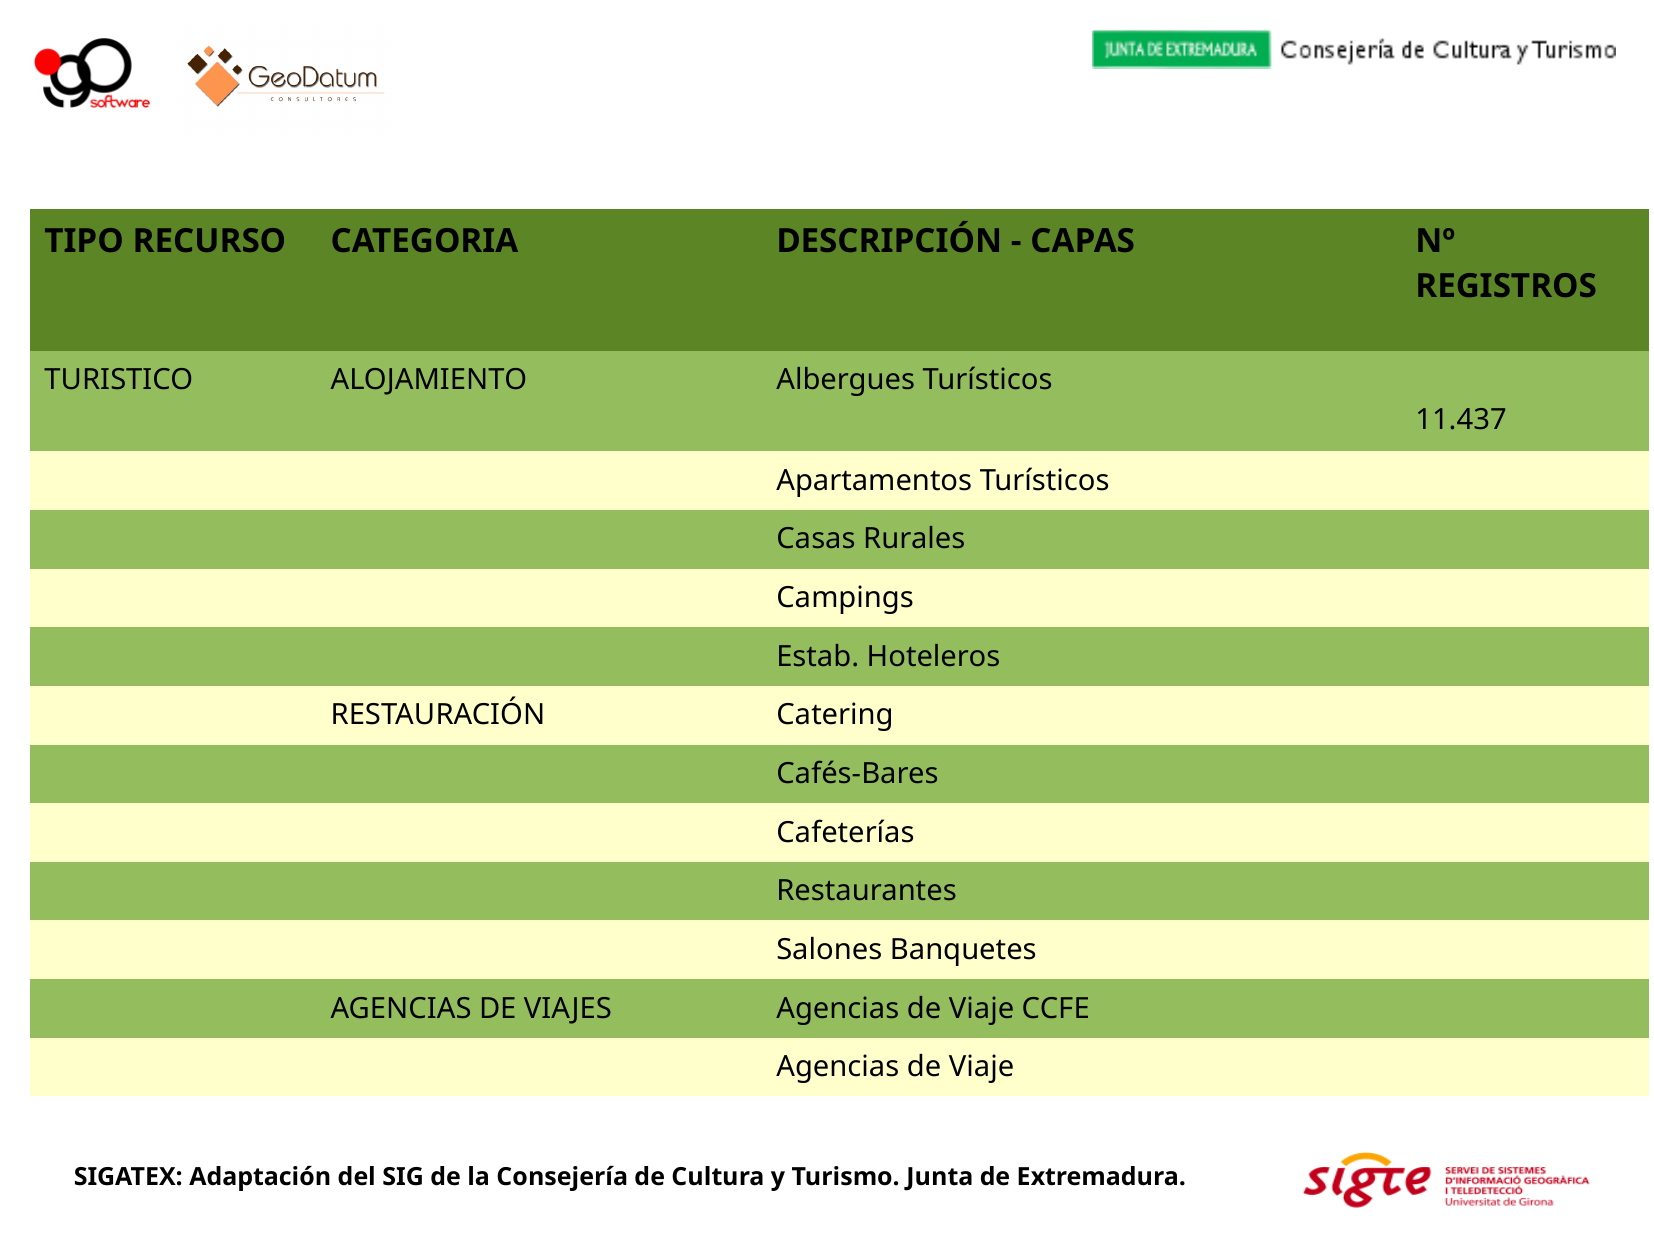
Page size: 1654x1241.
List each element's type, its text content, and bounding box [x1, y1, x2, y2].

table_cell [316, 451, 762, 510]
table_cell [316, 1038, 762, 1096]
table_cell [30, 1038, 316, 1096]
table_header Nº REGISTROS [1401, 209, 1649, 351]
table_cell Restaurantes [762, 862, 1401, 920]
table_cell [1401, 1038, 1649, 1096]
table_cell [316, 510, 762, 569]
table_cell [1401, 803, 1649, 862]
table_header DESCRIPCIÓN - CAPAS [762, 209, 1401, 351]
table_cell [30, 862, 316, 920]
table_cell ALOJAMIENTO [316, 351, 762, 451]
table_cell Catering [762, 686, 1401, 745]
table_cell [1401, 451, 1649, 510]
table_cell 11.437 [1401, 351, 1649, 451]
table_cell [30, 627, 316, 686]
table_cell [30, 803, 316, 862]
table_cell Agencias de Viaje CCFE [762, 979, 1401, 1038]
table_cell [30, 920, 316, 979]
table_cell [1401, 569, 1649, 627]
table_cell Agencias de Viaje [762, 1038, 1401, 1096]
table_cell [316, 920, 762, 979]
table_cell [316, 745, 762, 803]
table_cell [30, 979, 316, 1038]
text_box SIGATEX: Adaptación del SIG de la Consejería de Cultura y Turismo. Junta de Extremadura. [59, 1151, 1299, 1200]
table_cell [30, 745, 316, 803]
table_cell [1401, 510, 1649, 569]
table_header CATEGORIA [316, 209, 762, 351]
table_cell [1401, 862, 1649, 920]
table_cell [316, 569, 762, 627]
table_cell [316, 862, 762, 920]
table_cell Albergues Turísticos [762, 351, 1401, 451]
table_cell AGENCIAS DE VIAJES [316, 979, 762, 1038]
table_cell [30, 451, 316, 510]
table_cell Estab. Hoteleros [762, 627, 1401, 686]
table_cell [316, 627, 762, 686]
table_cell [30, 510, 316, 569]
table_cell Salones Banquetes [762, 920, 1401, 979]
picture [177, 18, 394, 137]
picture [1299, 1151, 1592, 1211]
picture [29, 30, 155, 119]
table_cell [1401, 745, 1649, 803]
table_cell [1401, 627, 1649, 686]
table_cell Campings [762, 569, 1401, 627]
table_cell Cafeterías [762, 803, 1401, 862]
table_cell Apartamentos Turísticos [762, 451, 1401, 510]
table_cell [1401, 979, 1649, 1038]
table_cell [1401, 686, 1649, 745]
table_cell Cafés-Bares [762, 745, 1401, 803]
table_cell RESTAURACIÓN [316, 686, 762, 745]
table_cell [1401, 920, 1649, 979]
picture [1092, 29, 1616, 70]
table_cell [316, 803, 762, 862]
table_cell [30, 569, 316, 627]
table_cell Casas Rurales [762, 510, 1401, 569]
table_cell TURISTICO [30, 351, 316, 451]
table_header TIPO RECURSO [30, 209, 316, 351]
table_cell [30, 686, 316, 745]
